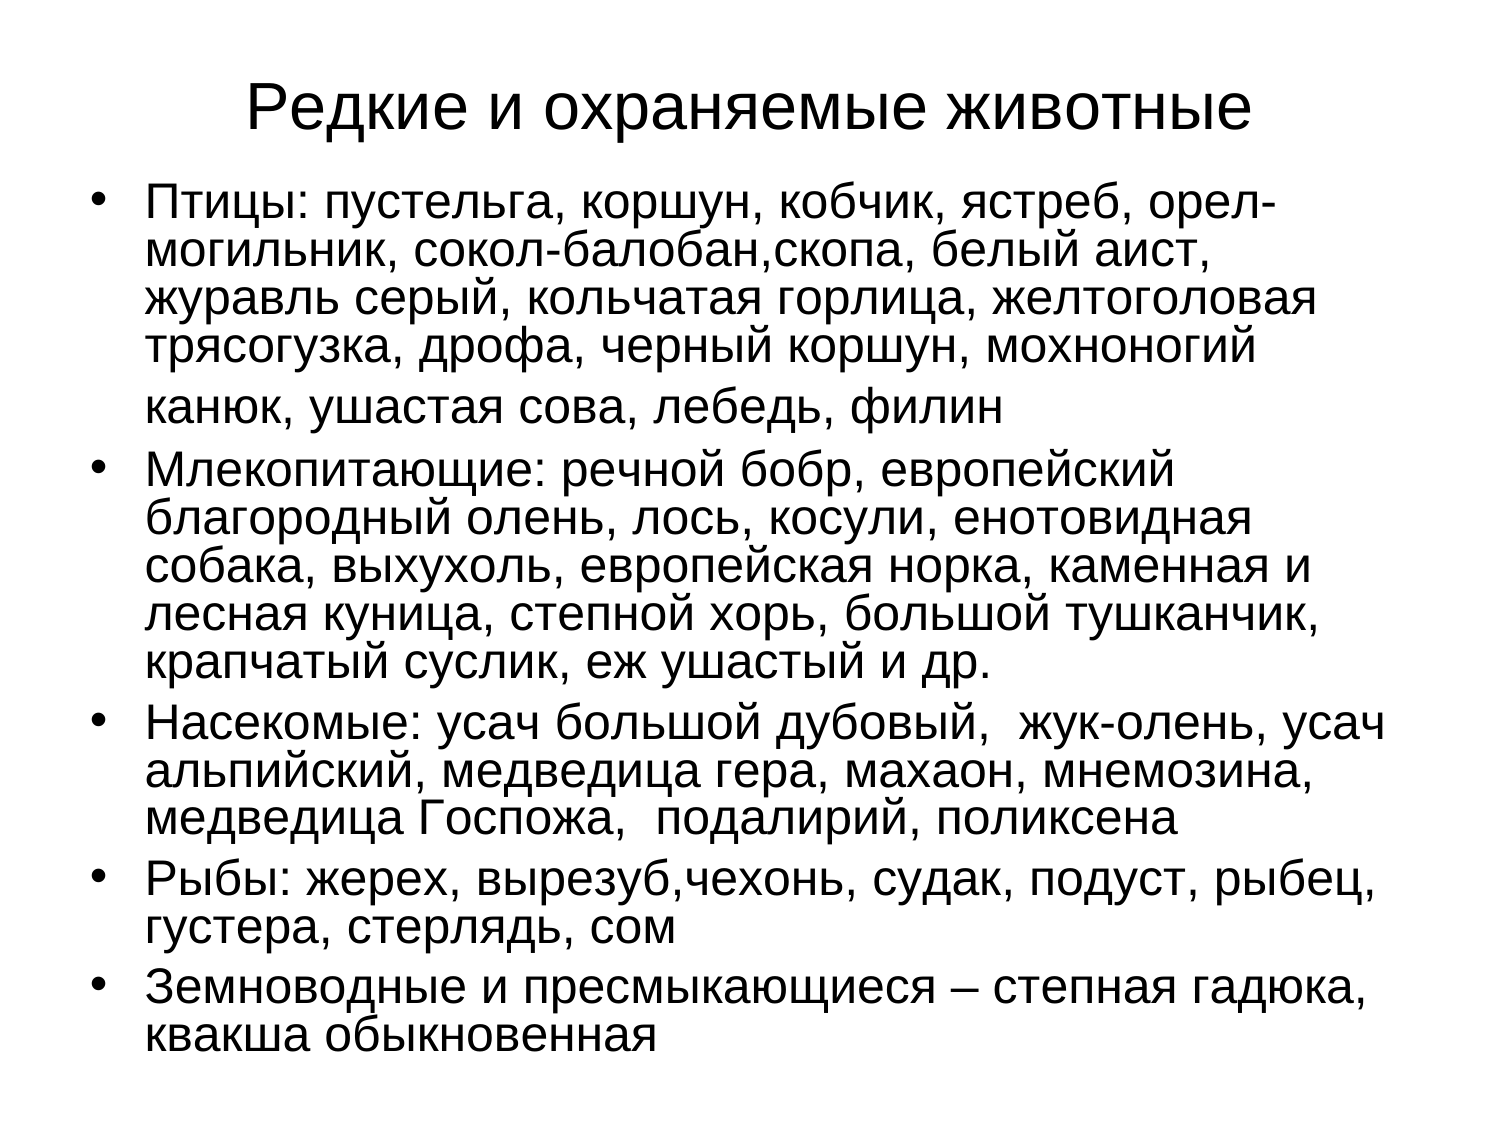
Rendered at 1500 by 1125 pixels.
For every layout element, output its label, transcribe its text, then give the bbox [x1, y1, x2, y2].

title Редкие и охраняемые животные [75, 45, 1426, 161]
list Птицы: пустельга, коршун, кобчик, ястреб, орел-могильник, сокол-балобан,скопа, белый аист, журавль серый, кольчатая горлица, желтоголовая трясогузка, дрофа, черный коршун, мохноногий канюк, ушастая сова, лебедь, филин Млекопитающие: речной бобр, европейский благородный олень, лось, косули, енотовидная собака, выхухоль, европейская норка, каменная и лесная куница, степной хорь, большой тушканчик, крапчатый суслик, еж ушастый и др. Насекомые: усач большой дубовый, жук-олень, усач альпийский, медведица гера, махаон, мнемозина, медведица Госпожа, подалирий, поликсена Рыбы: жерех, вырезуб,чехонь, судак, подуст, рыбец, густера, стерлядь, сом Земноводные и пресмыкающиеся – степная гадюка, квакша обыкновенная [75, 172, 1426, 1083]
